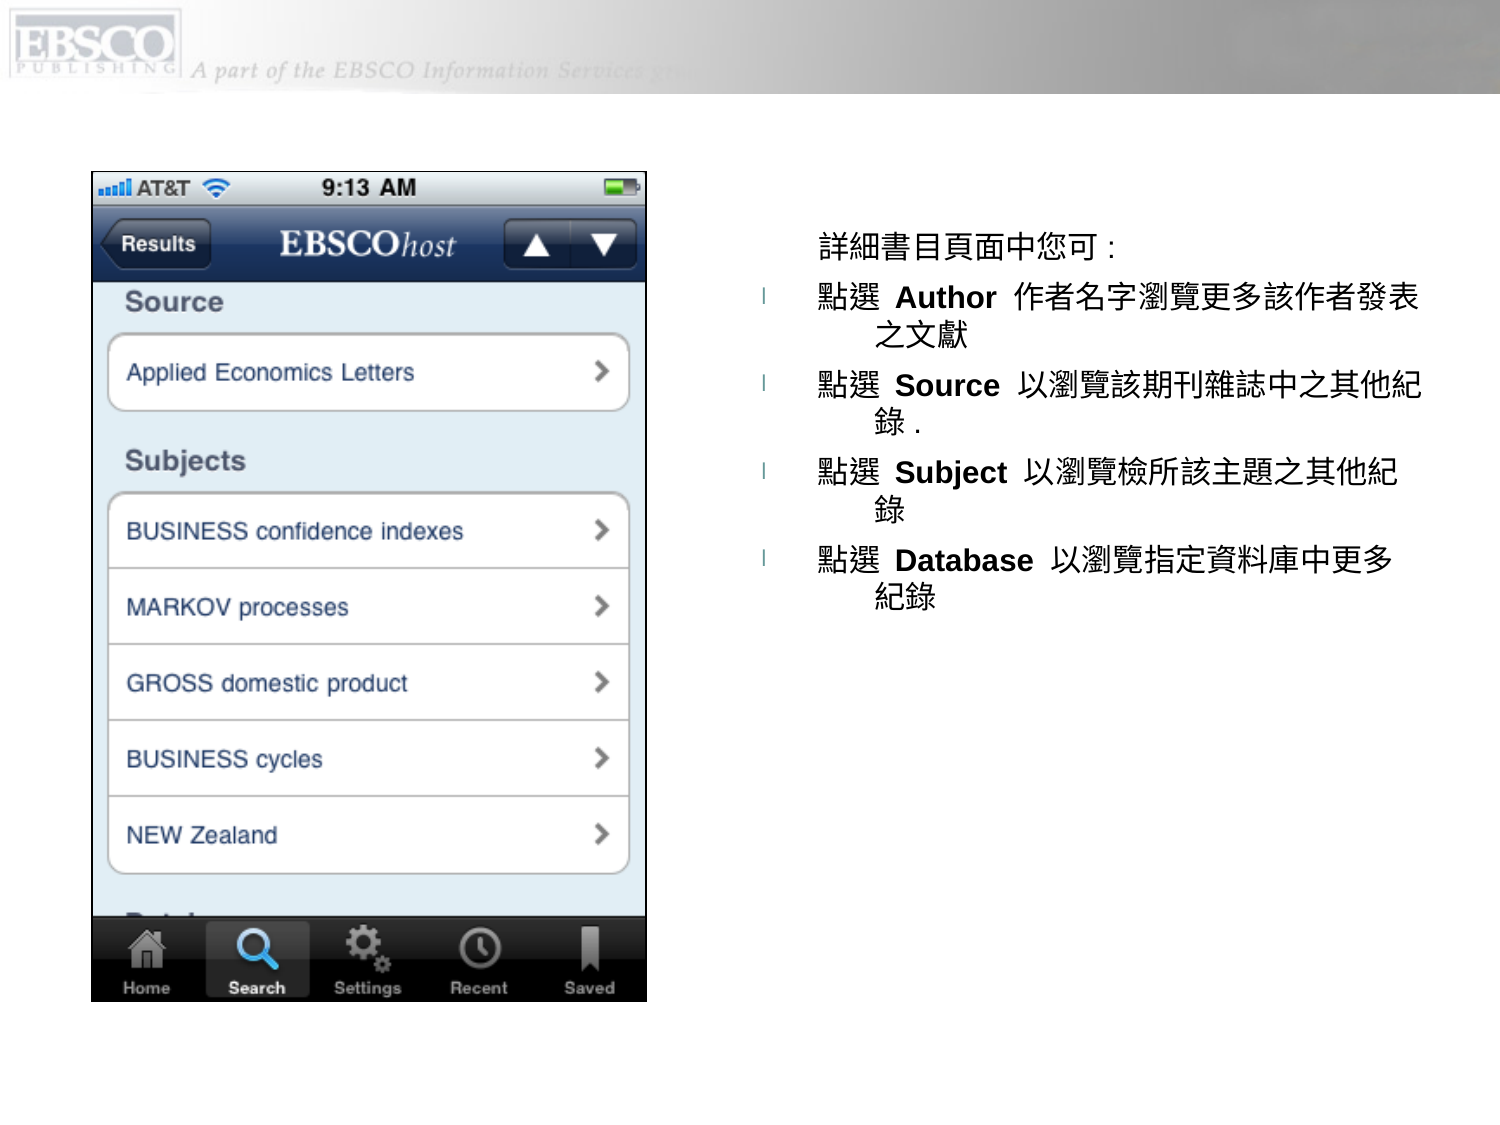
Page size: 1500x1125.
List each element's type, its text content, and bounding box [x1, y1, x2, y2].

picture [92, 172, 646, 1001]
text_box 詳細書目頁面中您可: 點選 Author 作者名字瀏覽更多該作者發表之文獻 點選 Source 以瀏覽該期刊雜誌中之其他紀錄. 點選 Subject 以瀏覽檢所該主題之其他紀錄 點選 Database 以瀏覽指定資料庫中更多紀錄 [709, 220, 1441, 629]
picture [0, 0, 1500, 94]
